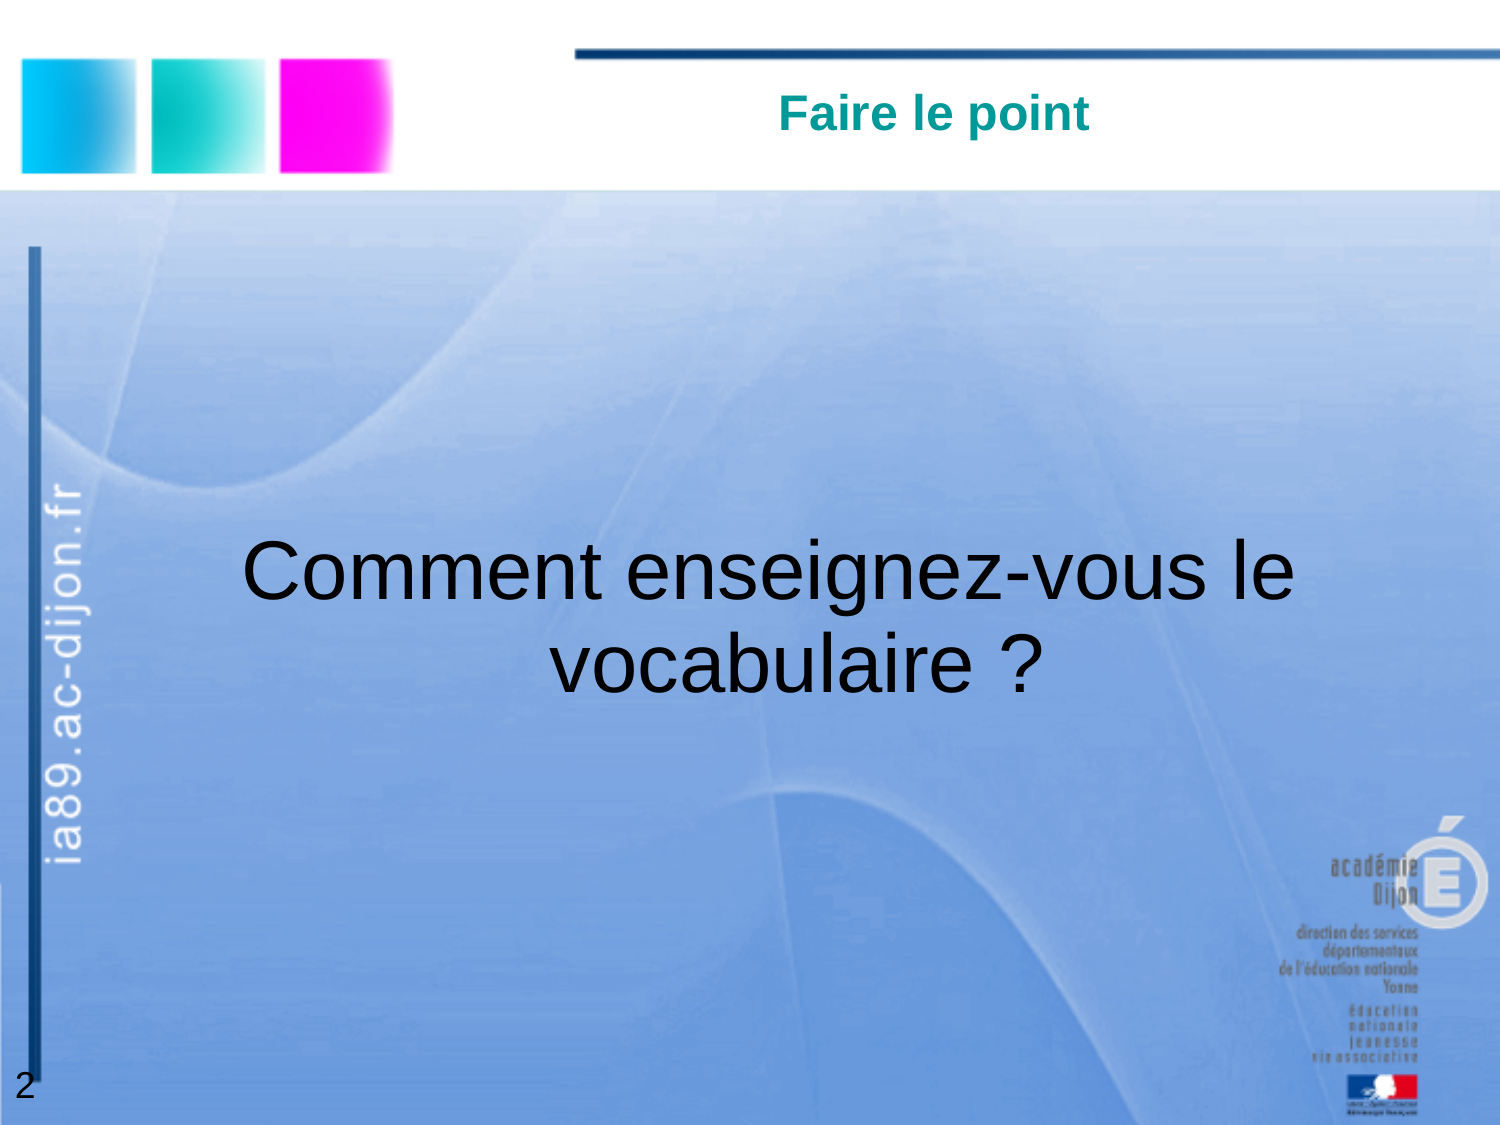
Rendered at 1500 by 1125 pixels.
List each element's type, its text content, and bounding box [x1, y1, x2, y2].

title Faire le point [425, 42, 1459, 185]
text_box <numéro> [0, 1054, 657, 1125]
list Comment enseignez-vous le vocabulaire ? [118, 442, 1421, 798]
picture [0, 0, 1500, 1125]
